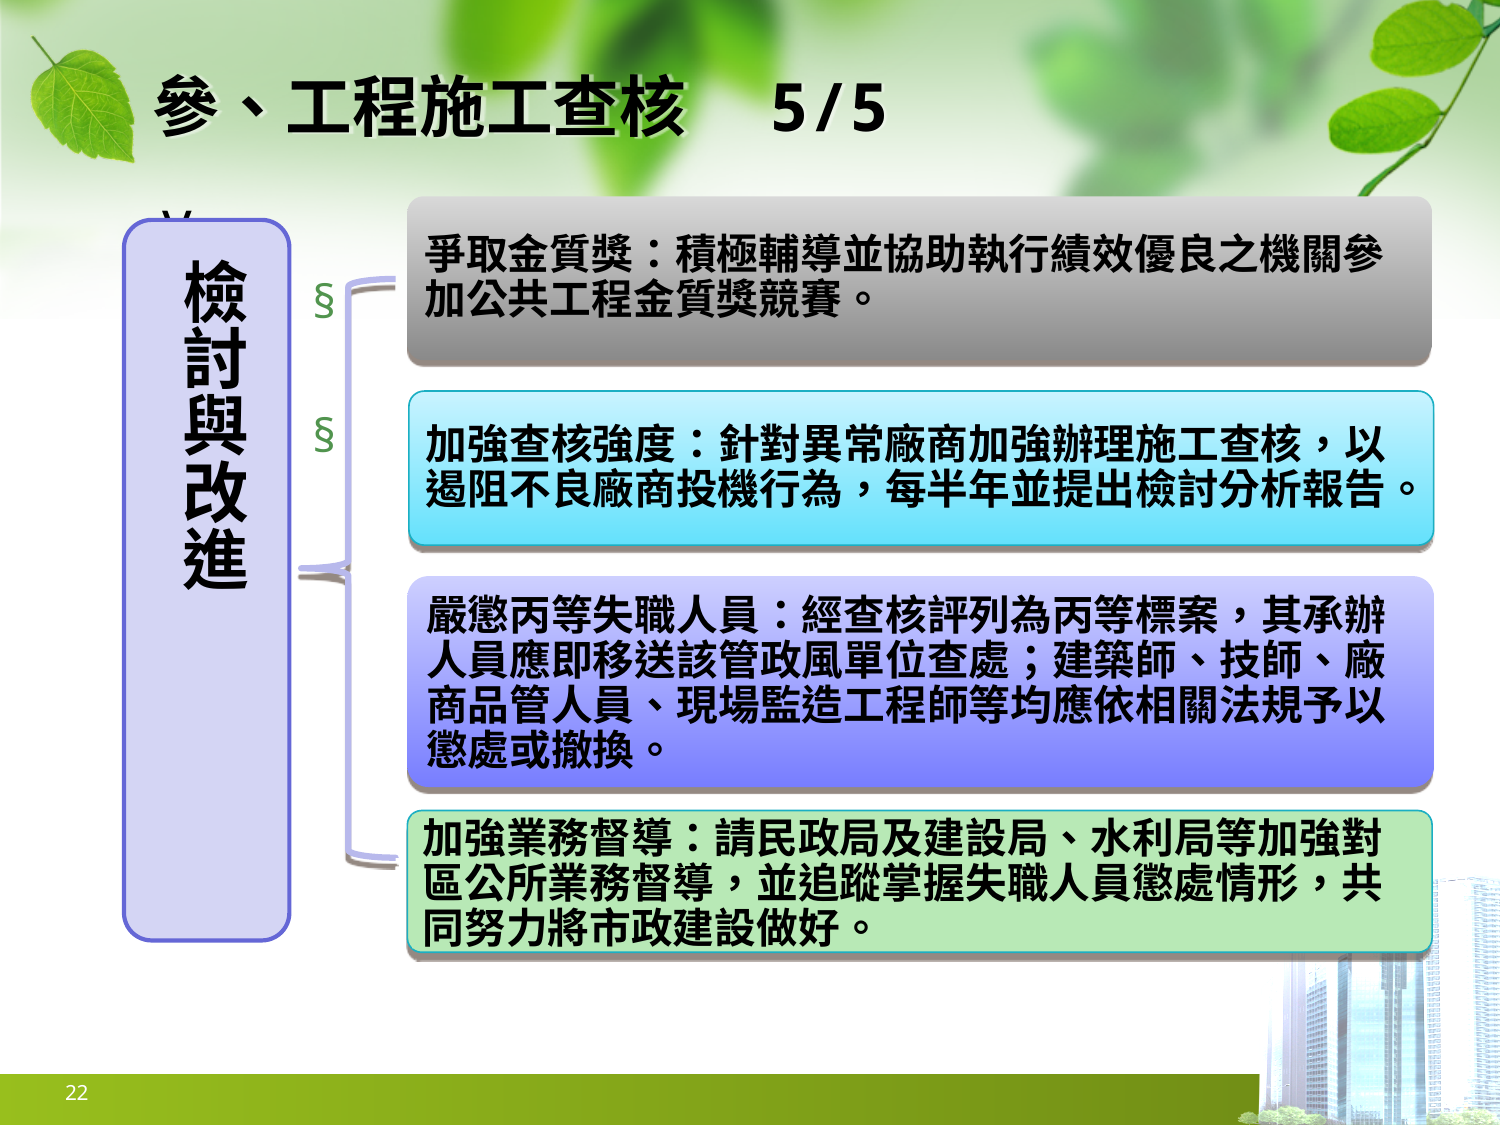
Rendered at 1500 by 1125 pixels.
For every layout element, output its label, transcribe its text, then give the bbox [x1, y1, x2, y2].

text_box 檢討與改進 [149, 243, 261, 941]
text_box 22 [50, 1072, 138, 1113]
text_box 爭取金質獎：積極輔導並協助執行績效優良之機關參加公共工程金質獎競賽。 [407, 196, 1433, 361]
text_box 嚴懲丙等失職人員：經查核評列為丙等標案，其承辦人員應即移送該管政風單位查處；建築師、技師、廠商品管人員、現場監造工程師等均應依相關法規予以懲處或撤換。 [407, 576, 1435, 788]
text_box 加強業務督導：請民政局及建設局、水利局等加強對區公所業務督導，並追蹤掌握失職人員懲處情形，共同努力將市政建設做好。 [407, 810, 1423, 961]
text_box 加強查核強度：針對異常廠商加強辦理施工查核，以遏阻不良廠商投機行為，每半年並提出檢討分析報告。 [408, 391, 1434, 546]
text_box [123, 219, 290, 941]
list [147, 172, 1317, 965]
text_box [1423, 811, 1433, 952]
title 參、工程施工查核 5/5 [137, 57, 1325, 150]
